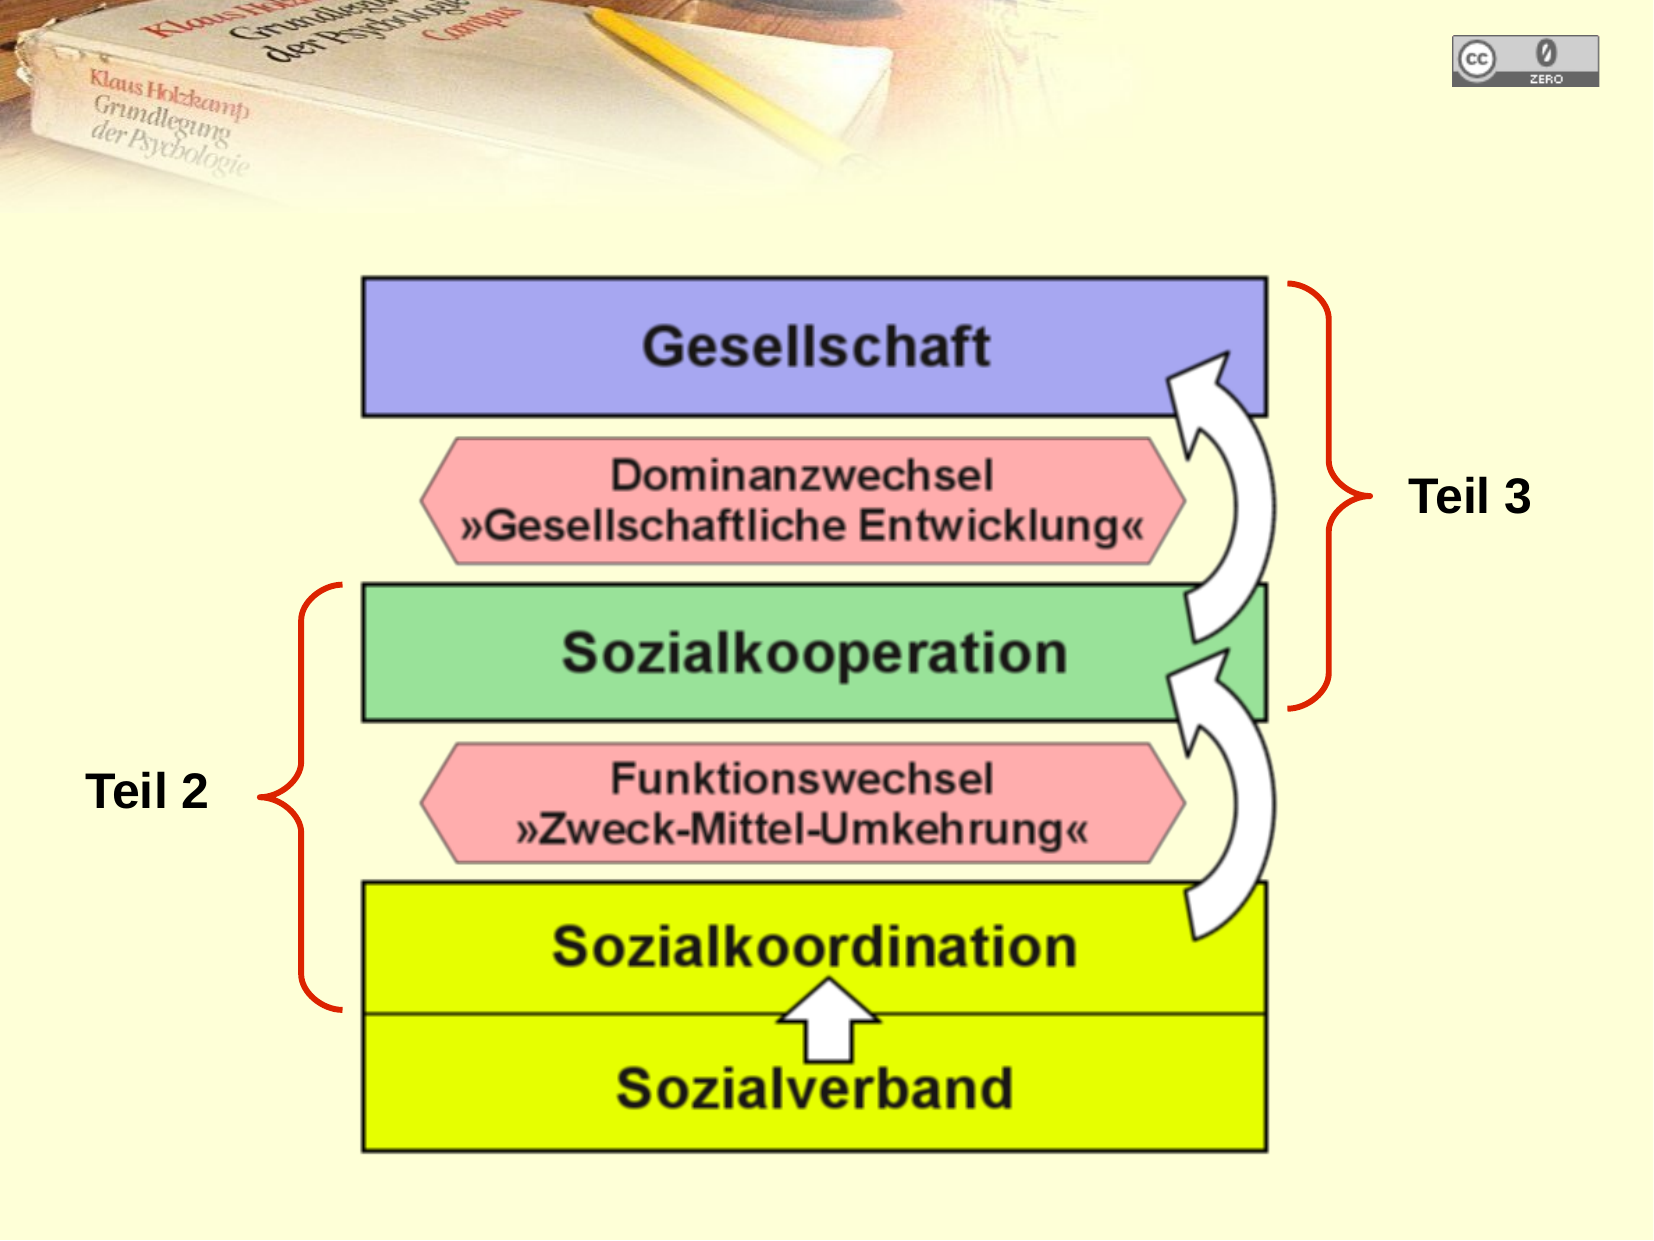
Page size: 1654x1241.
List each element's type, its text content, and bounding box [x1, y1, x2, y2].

picture [0, 0, 1156, 213]
picture [1452, 35, 1600, 87]
text_box Teil 3 [1393, 460, 1548, 532]
text_box Teil 2 [70, 756, 225, 827]
picture [342, 258, 1288, 1170]
